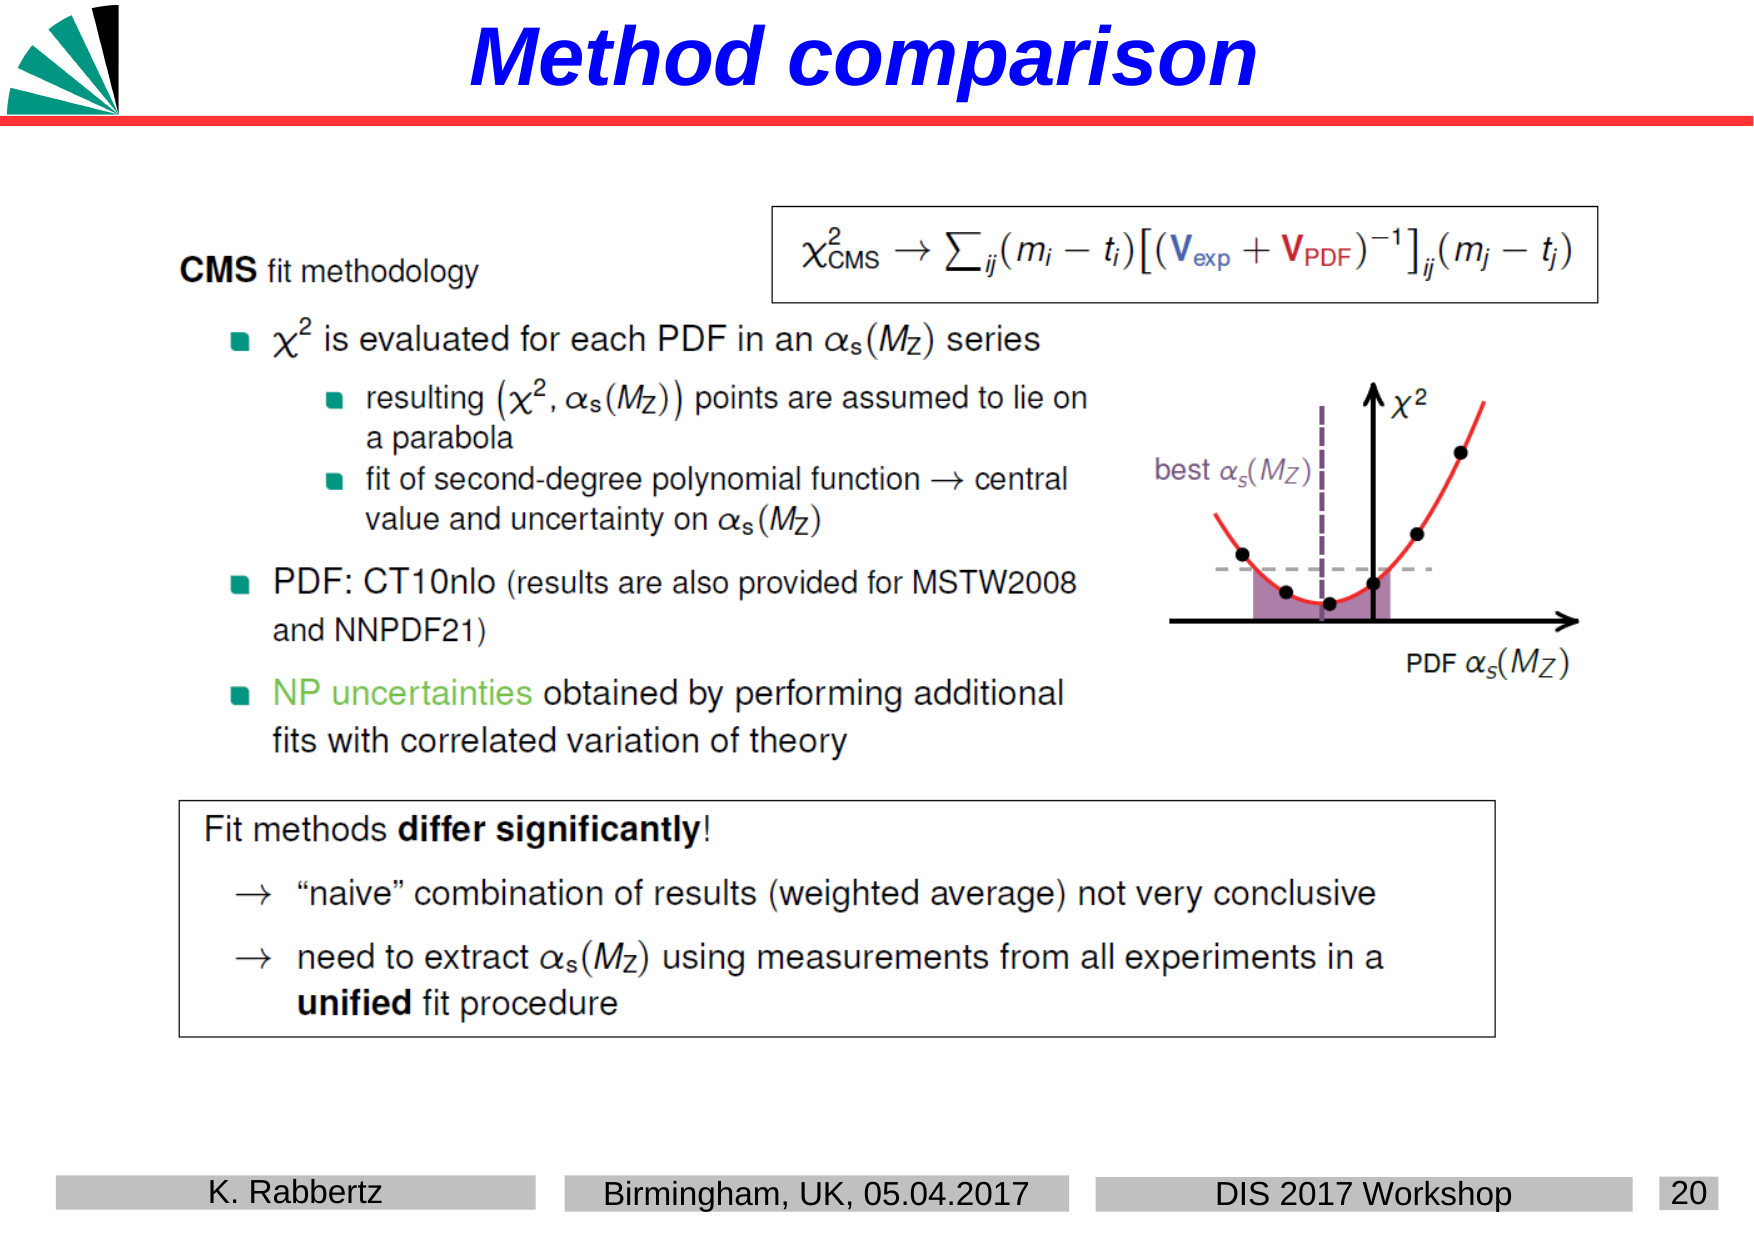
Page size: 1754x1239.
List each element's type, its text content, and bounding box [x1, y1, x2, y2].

title Method comparison [123, 0, 1606, 114]
picture [7, 5, 119, 116]
picture [160, 196, 1611, 1054]
